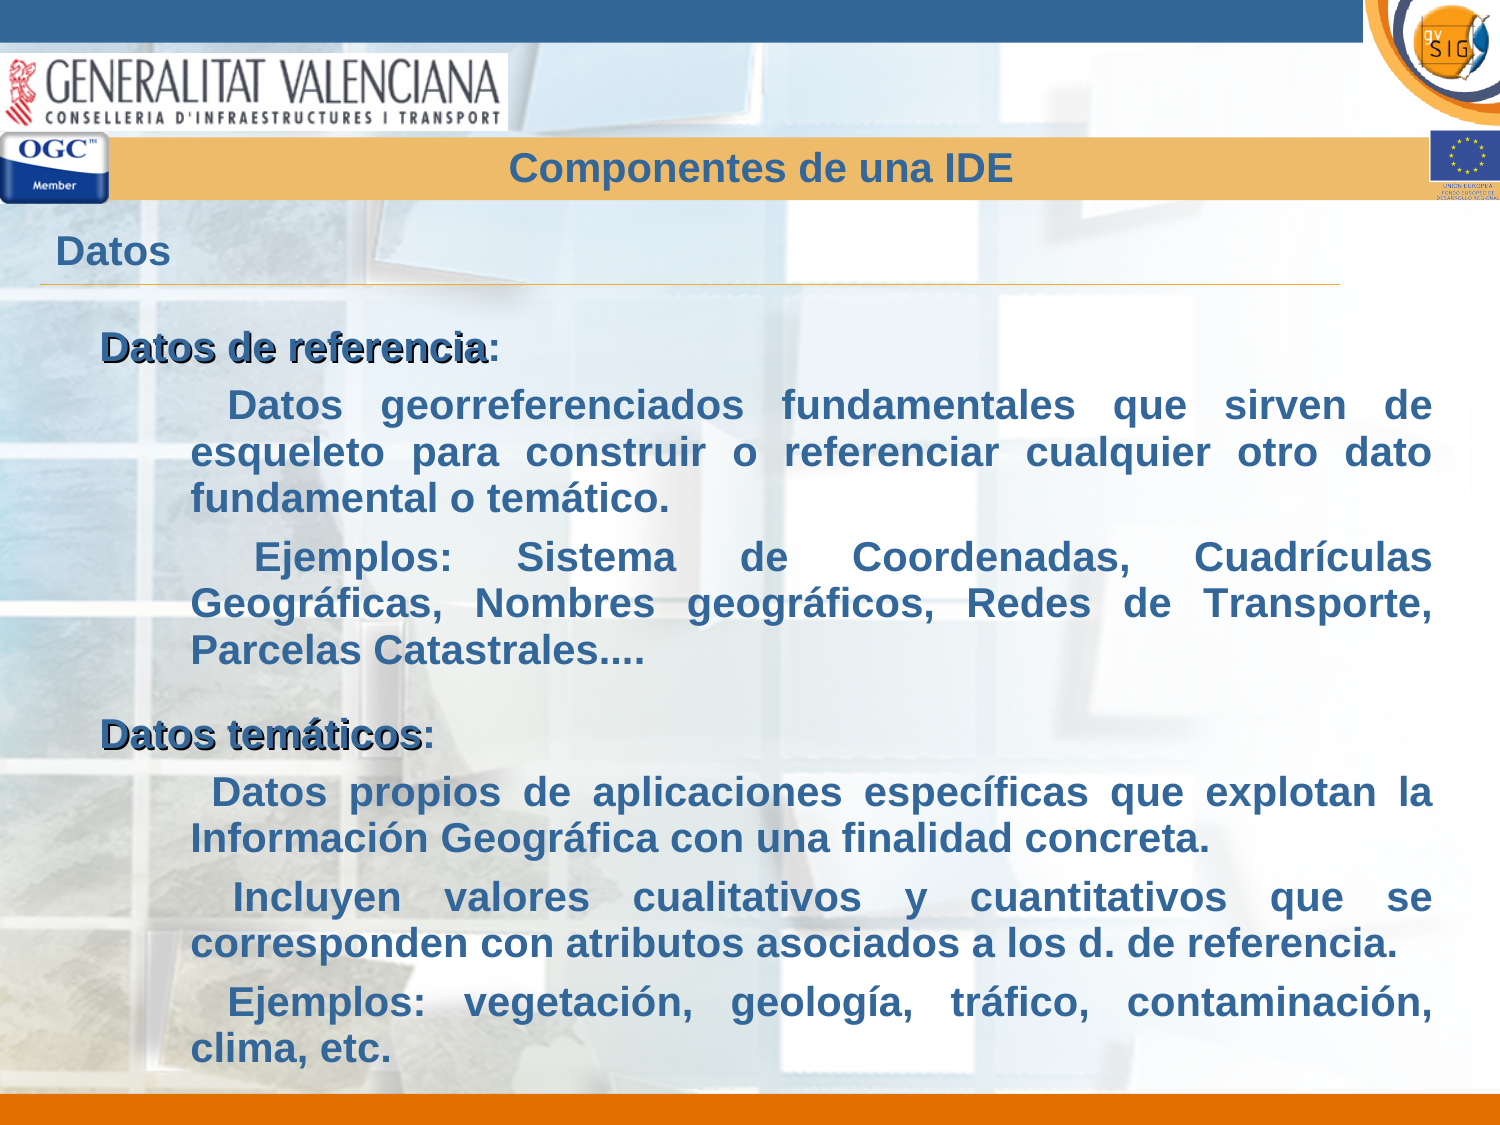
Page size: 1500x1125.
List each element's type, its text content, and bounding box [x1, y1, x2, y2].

picture [0, 53, 508, 131]
text_box Datos de referencia: Datos georreferenciados fundamentales que sirven de esqueleto para construir o referenciar cualquier otro dato fundamental o temático. Ejemplos: Sistema de Coordenadas, Cuadrículas Geográficas, Nombres geográficos, Redes de Transporte, Parcelas Catastrales.... Datos temáticos: Datos propios de aplicaciones específicas que explotan la Información Geográfica con una finalidad concreta. Incluyen valores cualitativos y cuantitativos que se corresponden con atributos asociados a los d. de referencia. Ejemplos: vegetación, geología, tráfico, contaminación, clima, etc. [40, 307, 1434, 1110]
text_box Componentes de una IDE [145, 146, 1389, 202]
picture [1429, 129, 1500, 200]
text_box Datos [40, 222, 1196, 286]
picture [1363, 0, 1500, 127]
picture [0, 132, 109, 204]
